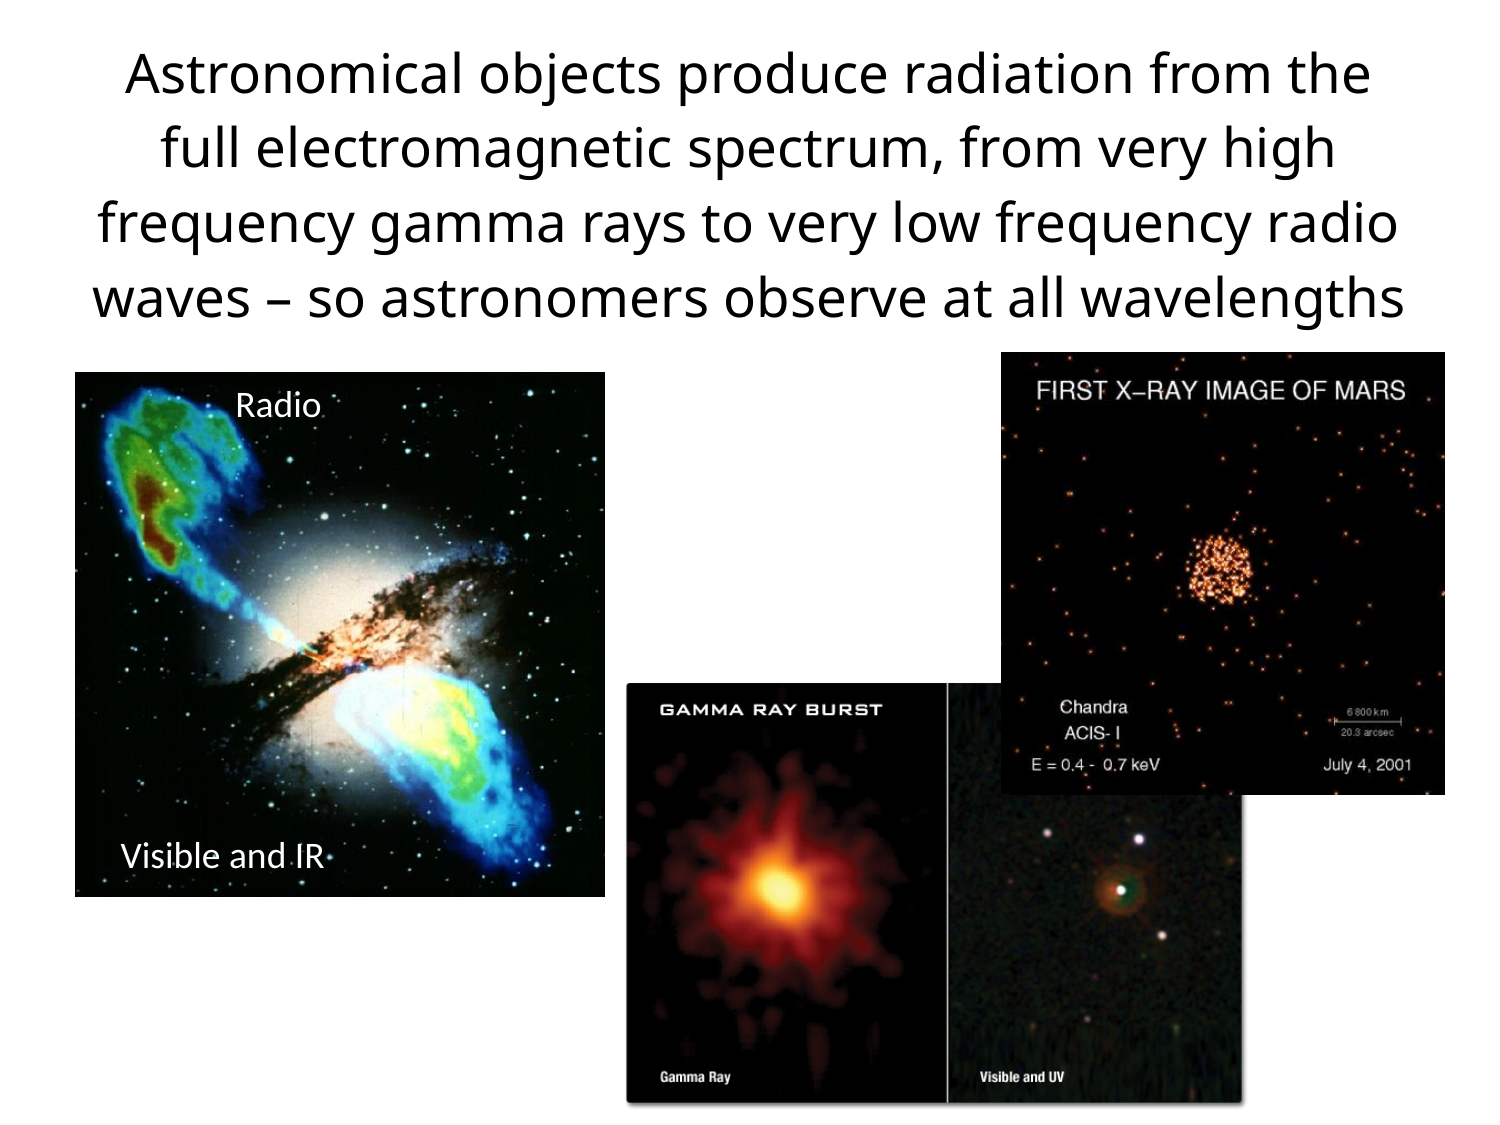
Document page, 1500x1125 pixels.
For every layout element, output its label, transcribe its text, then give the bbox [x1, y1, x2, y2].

picture [75, 372, 605, 897]
title Astronomical objects produce radiation from the full electromagnetic spectrum, from very high frequency gamma rays to very low frequency radio waves – so astronomers observe at all wavelengths [75, 15, 1425, 353]
picture [625, 352, 1445, 1111]
text_box Visible and IR [105, 823, 340, 883]
text_box Radio [220, 372, 337, 432]
